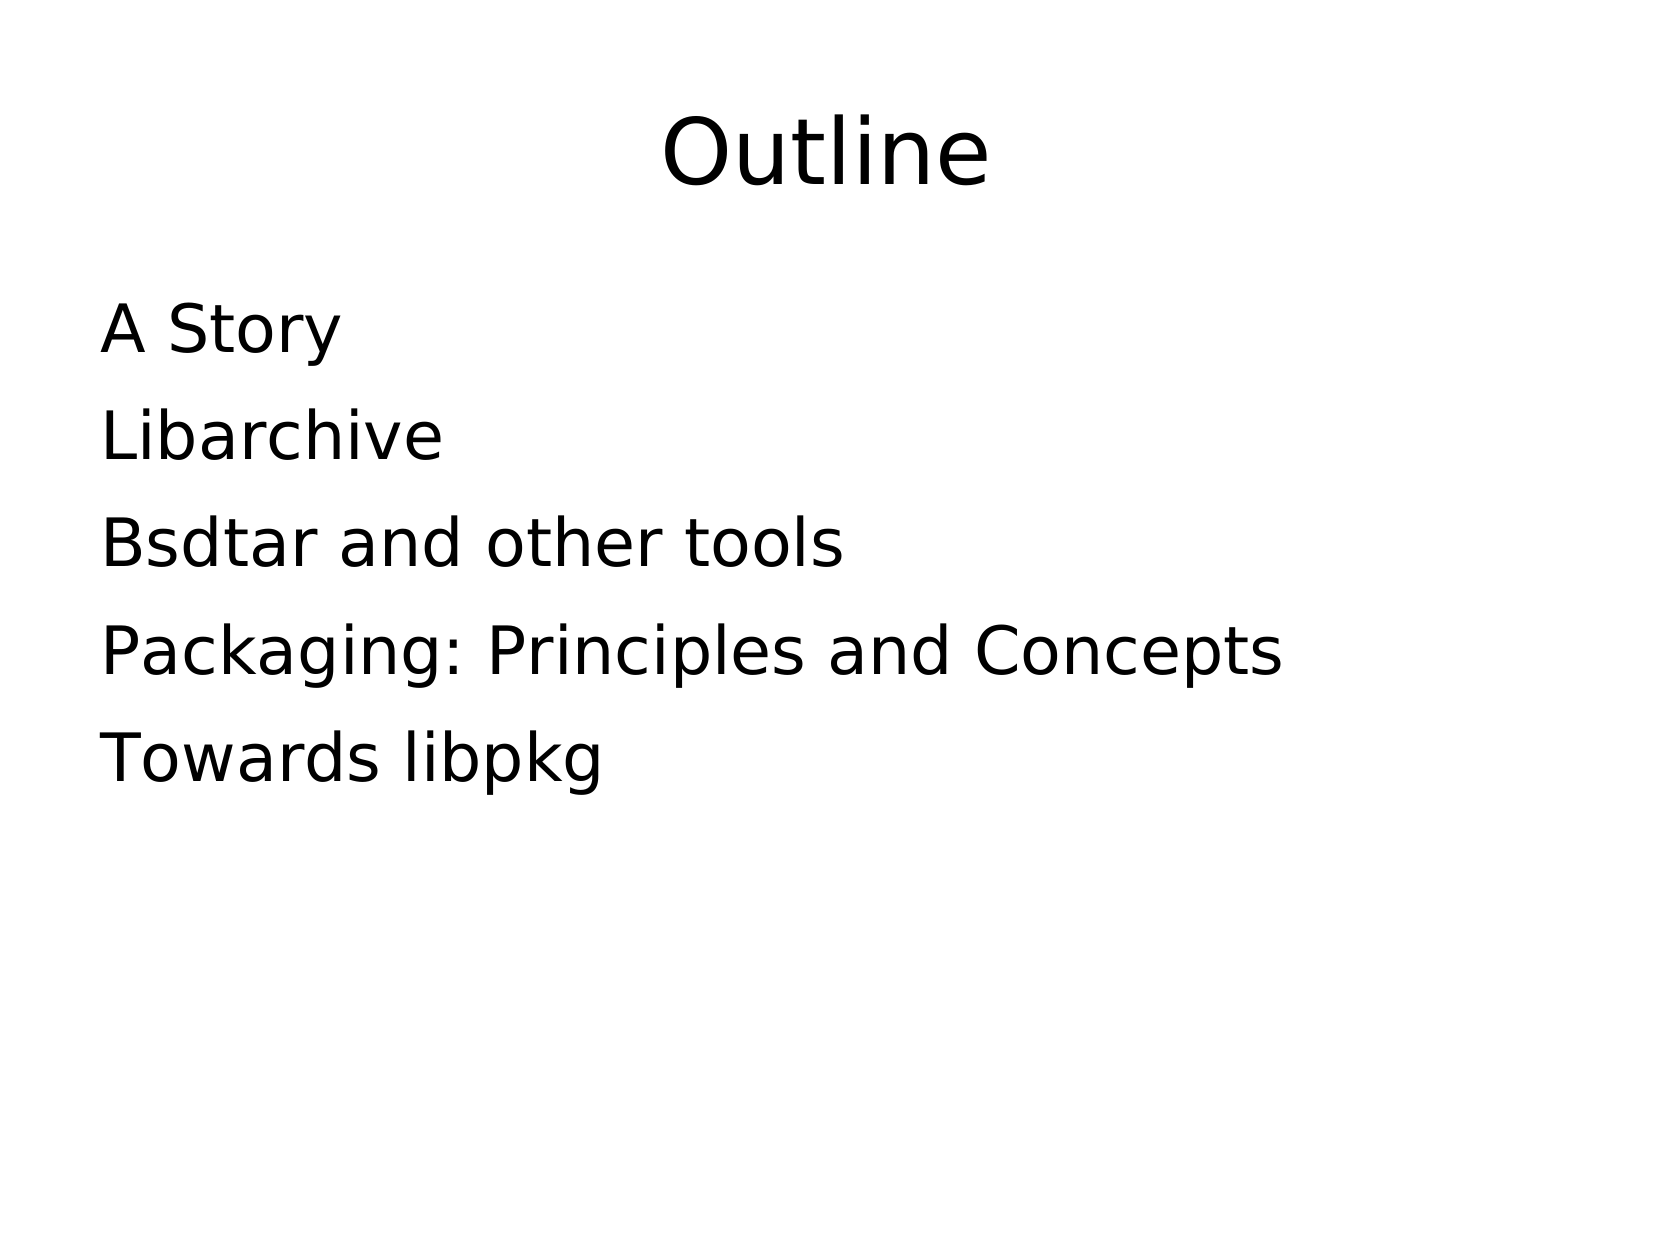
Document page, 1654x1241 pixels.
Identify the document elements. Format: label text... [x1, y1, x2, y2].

title Outline [82, 49, 1571, 257]
list A Story Libarchive Bsdtar and other tools Packaging: Principles and Concepts Towards libpkg [82, 290, 1571, 1109]
